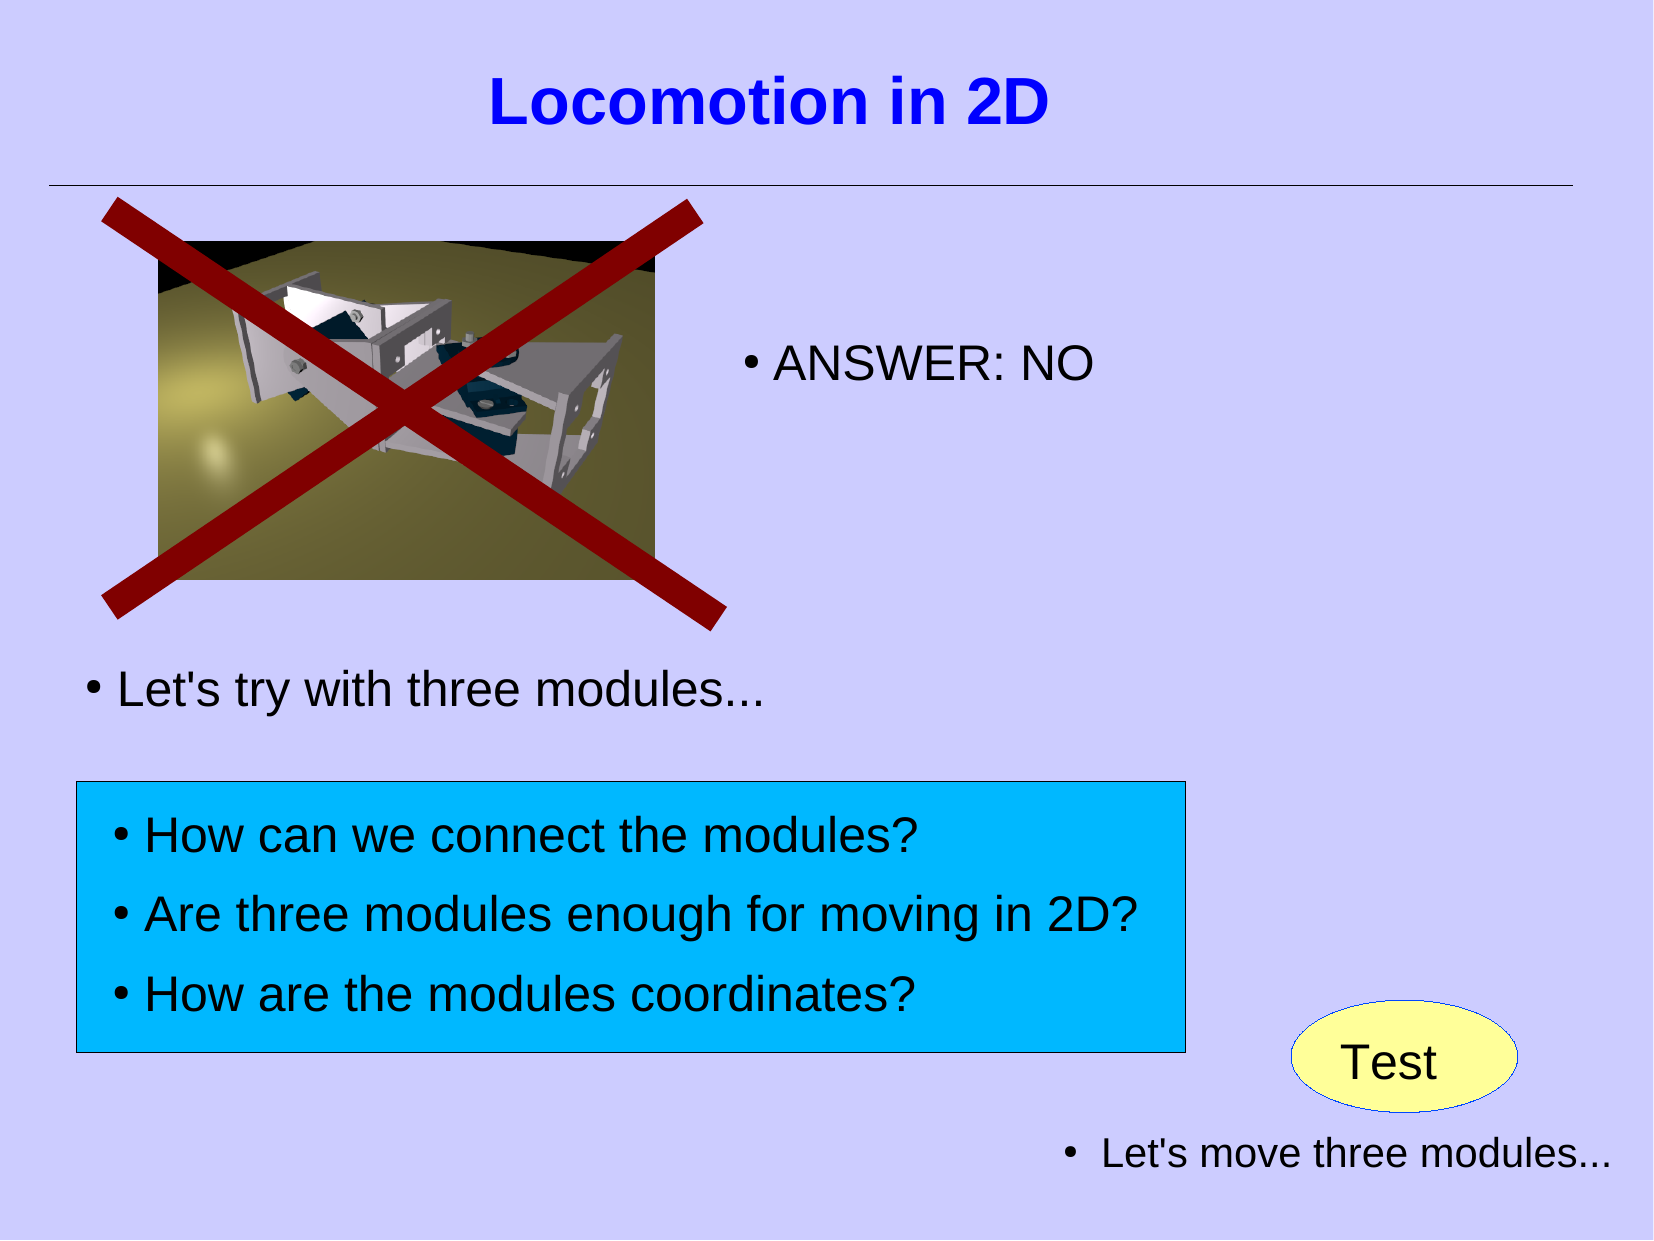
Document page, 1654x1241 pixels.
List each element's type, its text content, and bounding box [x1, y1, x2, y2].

text_box Let's try with three modules... [84, 660, 836, 725]
picture [158, 261, 377, 556]
text_box Let's move three modules... [1063, 1129, 1637, 1200]
text_box How can we connect the modules? Are three modules enough for moving in 2D? How are the modules coordinates? [112, 807, 1153, 1022]
picture [432, 257, 655, 557]
text_box [1291, 1000, 1518, 1113]
picture [185, 241, 623, 389]
text_box [76, 781, 1186, 1053]
picture [177, 426, 634, 581]
text_box Test [1339, 1034, 1470, 1091]
text_box ANSWER: NO [742, 335, 1118, 420]
title Locomotion in 2D [132, 0, 1408, 185]
title Locomotion in 2D [132, 186, 1408, 191]
